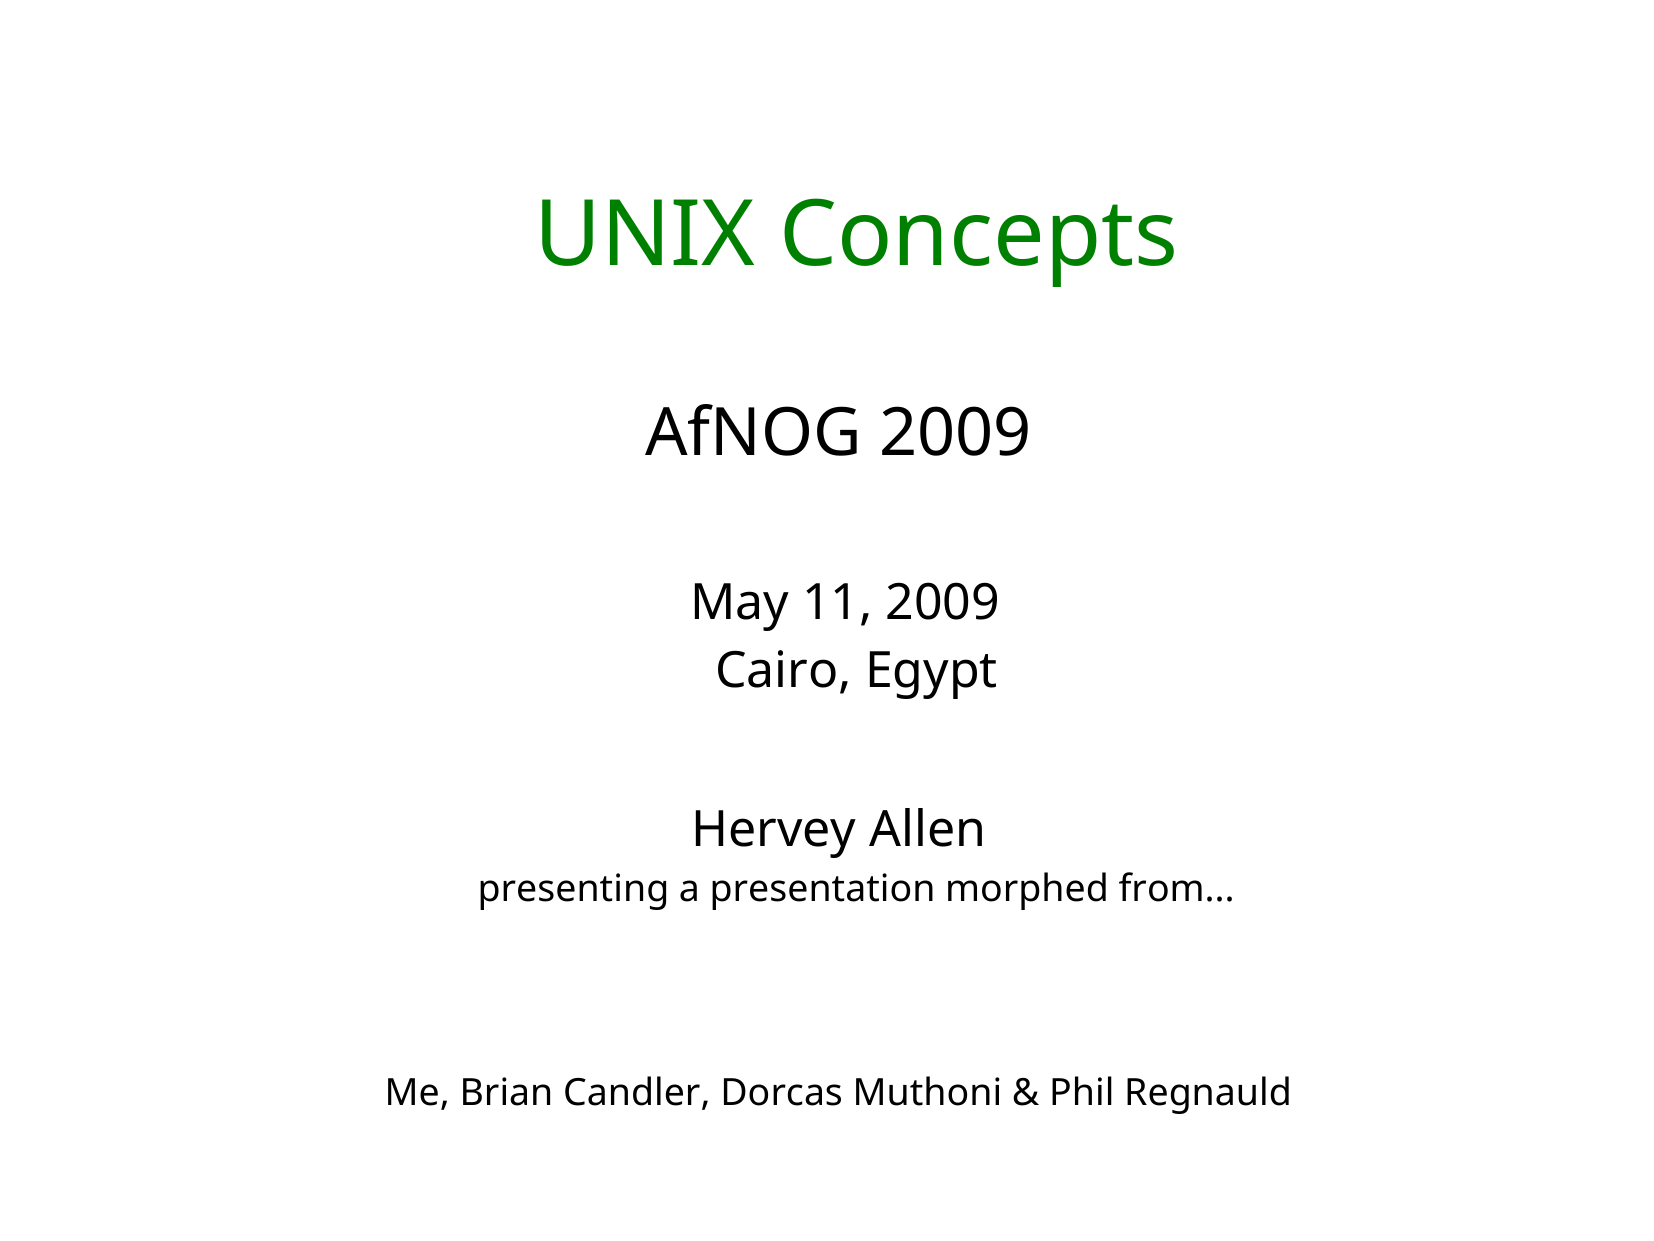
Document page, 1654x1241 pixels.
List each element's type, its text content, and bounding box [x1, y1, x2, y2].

subtitle AfNOG 2009 May 11, 2009 Cairo, Egypt Hervey Allen presenting a presentation morphed from... Me, Brian Candler, Dorcas Muthoni & Phil Regnauld [115, 447, 1527, 1190]
title UNIX Concepts [150, 125, 1563, 336]
